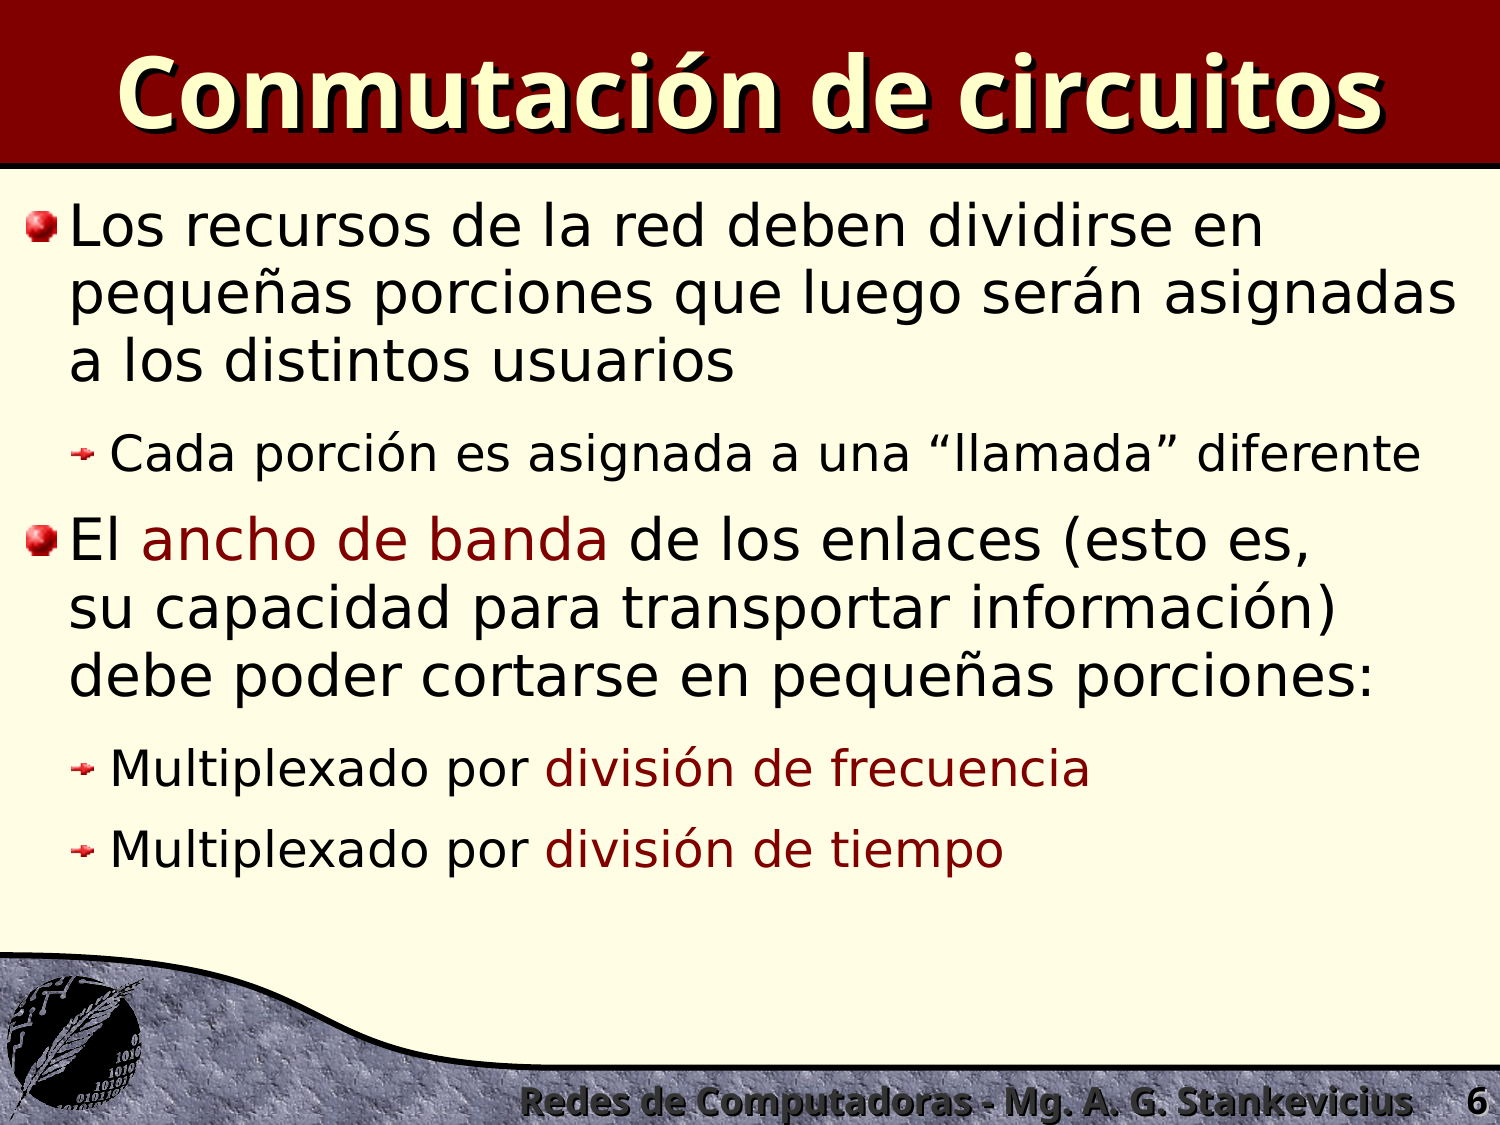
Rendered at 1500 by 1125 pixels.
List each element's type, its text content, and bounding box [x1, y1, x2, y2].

picture [0, 959, 1500, 1125]
list Los recursos de la red deben dividirse en pequeñas porciones que luego serán asignadas a los distintos usuarios Cada porción es asignada a una “llamada” diferente El ancho de banda de los enlaces (esto es, su capacidad para transportar información) debe poder cortarse en pequeñas porciones: Multiplexado por división de frecuencia Multiplexado por división de tiempo [11, 192, 1486, 921]
title Conmutación de circuitos [15, 5, 1485, 160]
picture [1047, 1100, 1054, 1110]
picture [790, 1100, 795, 1110]
